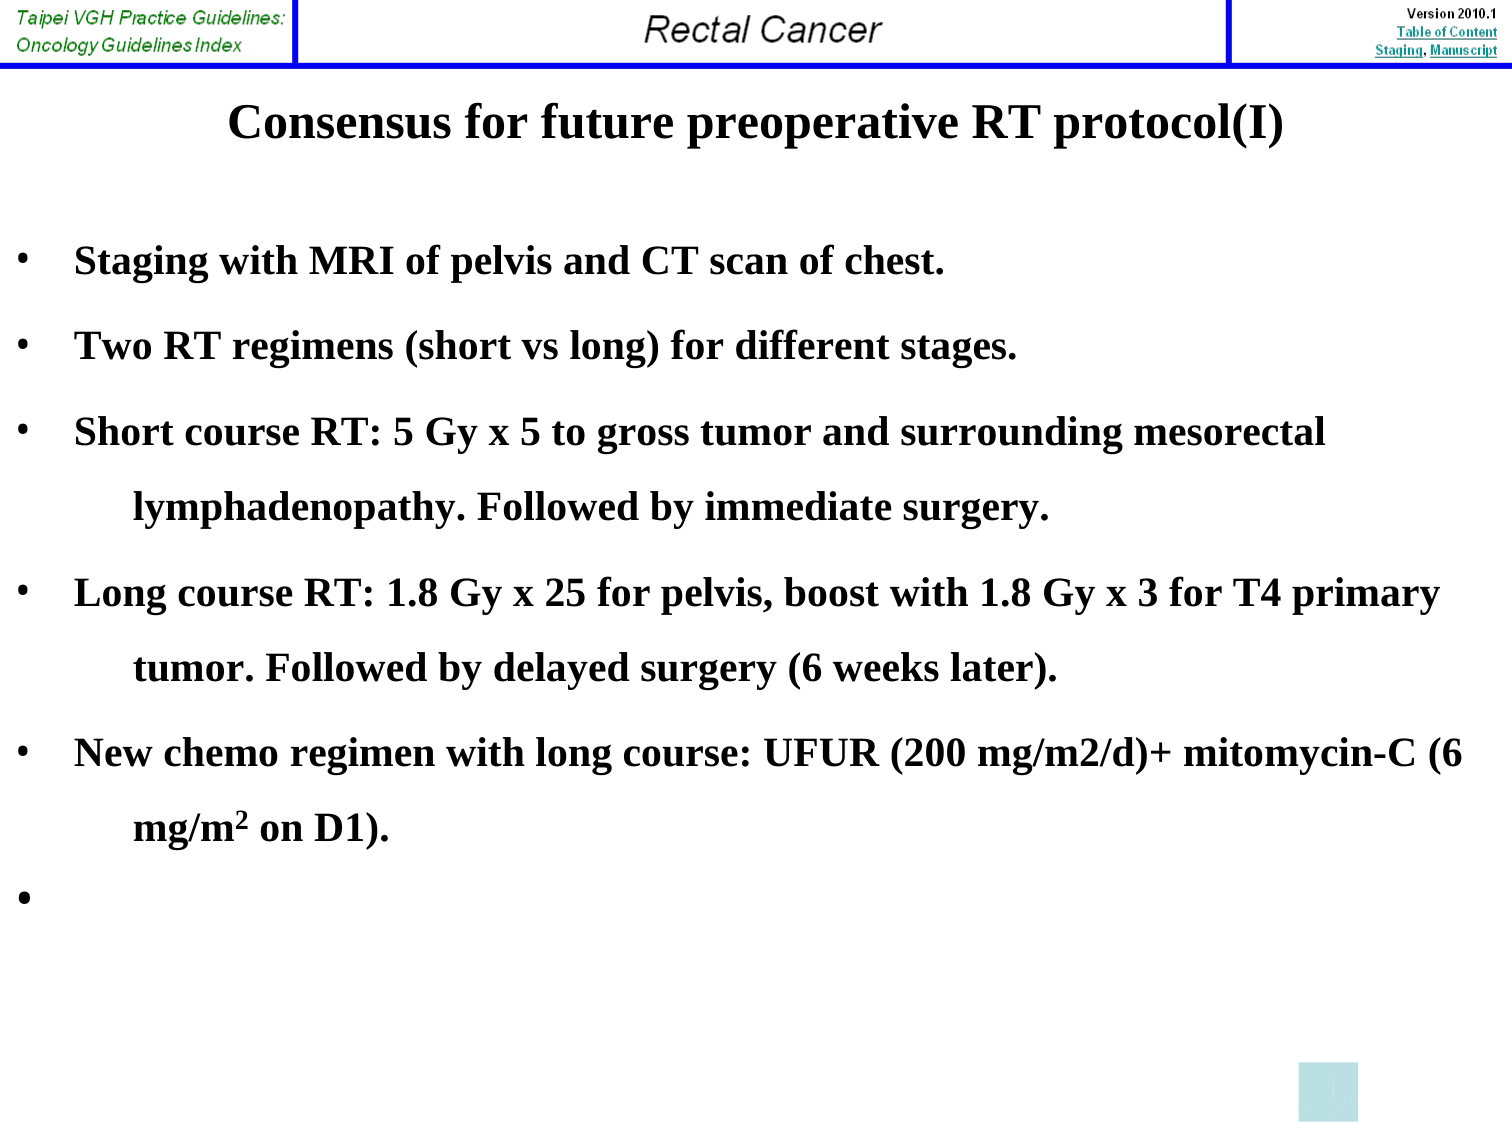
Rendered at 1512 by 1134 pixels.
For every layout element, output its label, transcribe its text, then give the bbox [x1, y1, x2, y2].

title Consensus for future preoperative RT protocol(I) [0, 70, 1512, 166]
list Staging with MRI of pelvis and CT scan of chest. Two RT regimens (short vs long) for different stages. Short course RT: 5 Gy x 5 to gross tumor and surrounding mesorectal lymphadenopathy. Followed by immediate surgery. Long course RT: 1.8 Gy x 25 for pelvis, boost with 1.8 Gy x 3 for T4 primary tumor. Followed by delayed surgery (6 weeks later). New chemo regimen with long course: UFUR (200 mg/m2/d)+ mitomycin-C (6 mg/m2 on D1). [0, 200, 1512, 1052]
